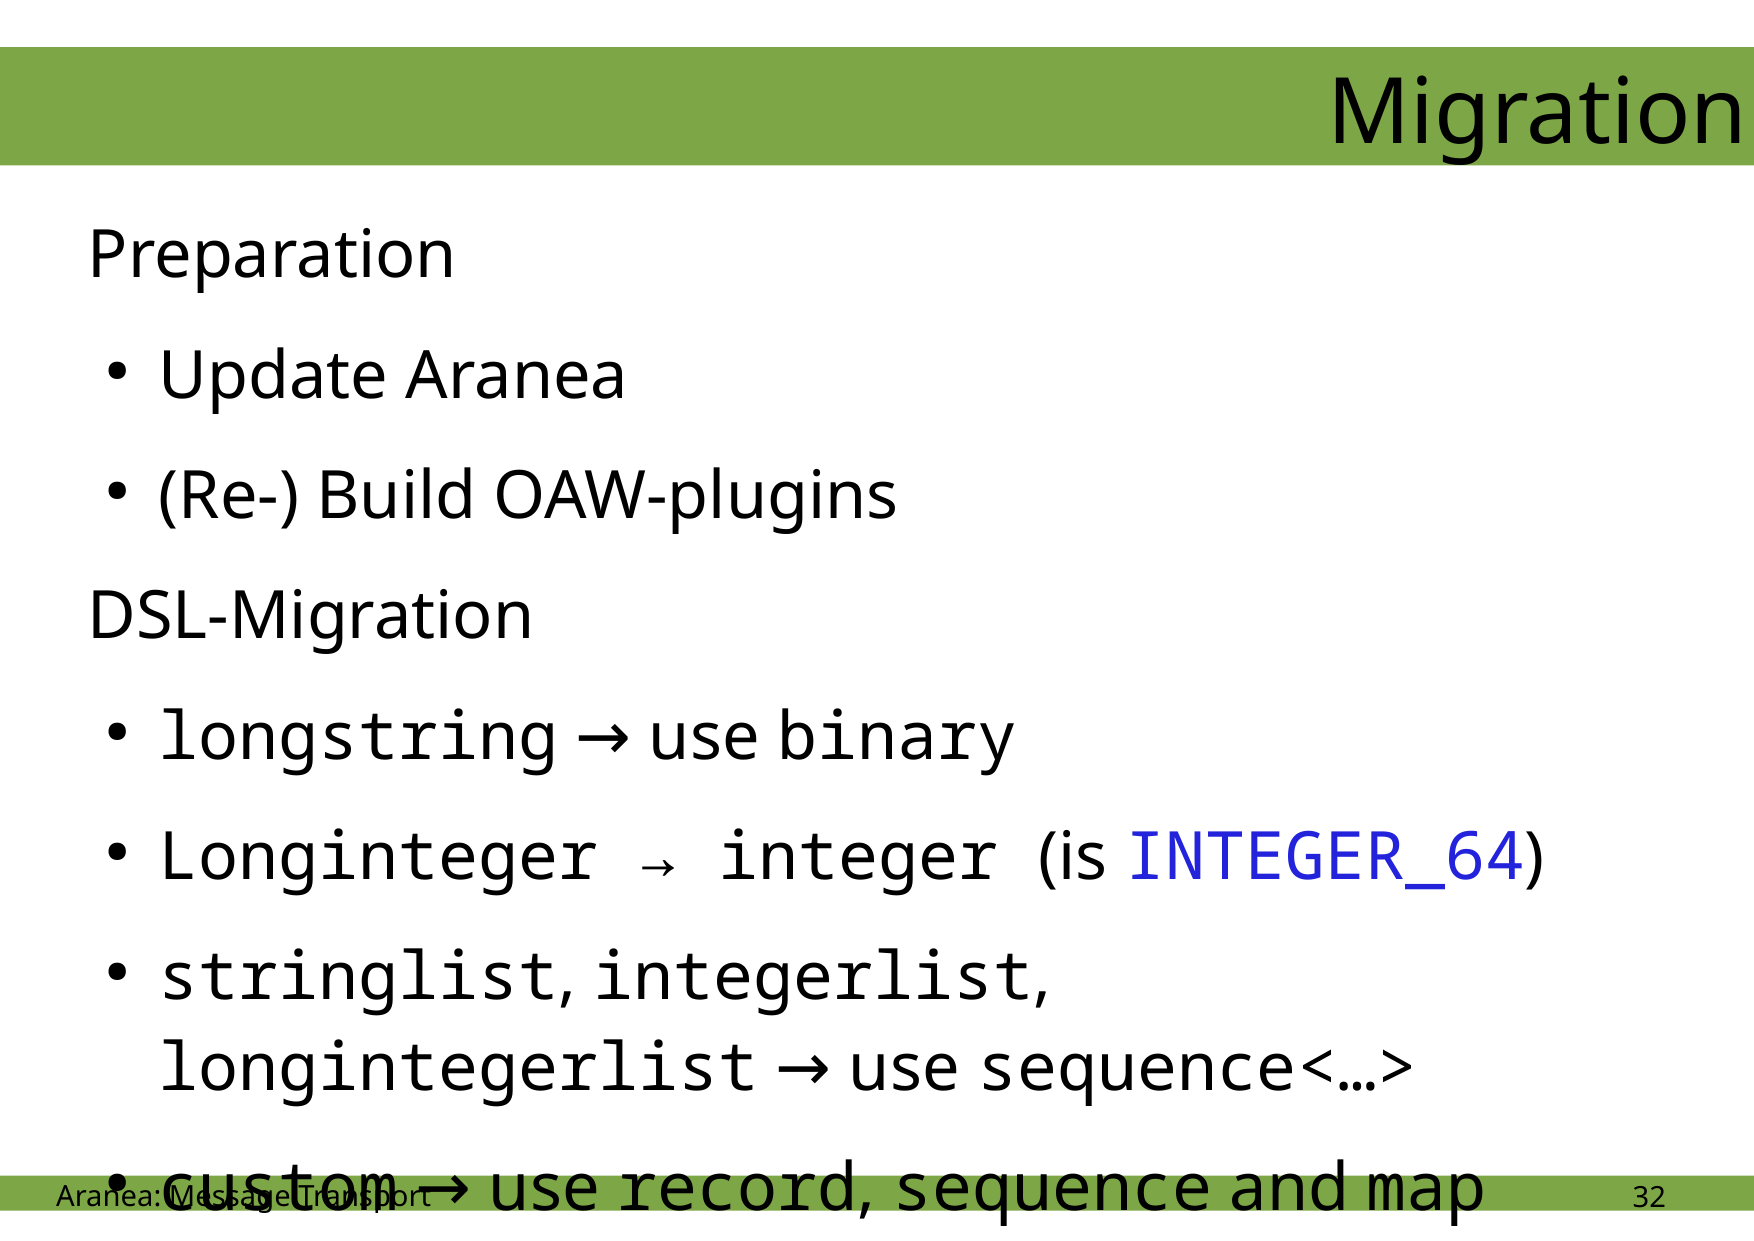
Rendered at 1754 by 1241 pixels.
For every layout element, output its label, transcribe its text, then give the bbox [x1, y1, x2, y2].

title Migration [0, 54, 1748, 162]
list Preparation Update Aranea (Re-) Build OAW-plugins DSL-Migration longstring → use binary Longinteger → integer (is INTEGER_64) stringlist, integerlist, longintegerlist → use sequence<…> custom → use record, sequence and map [87, 206, 1667, 1135]
